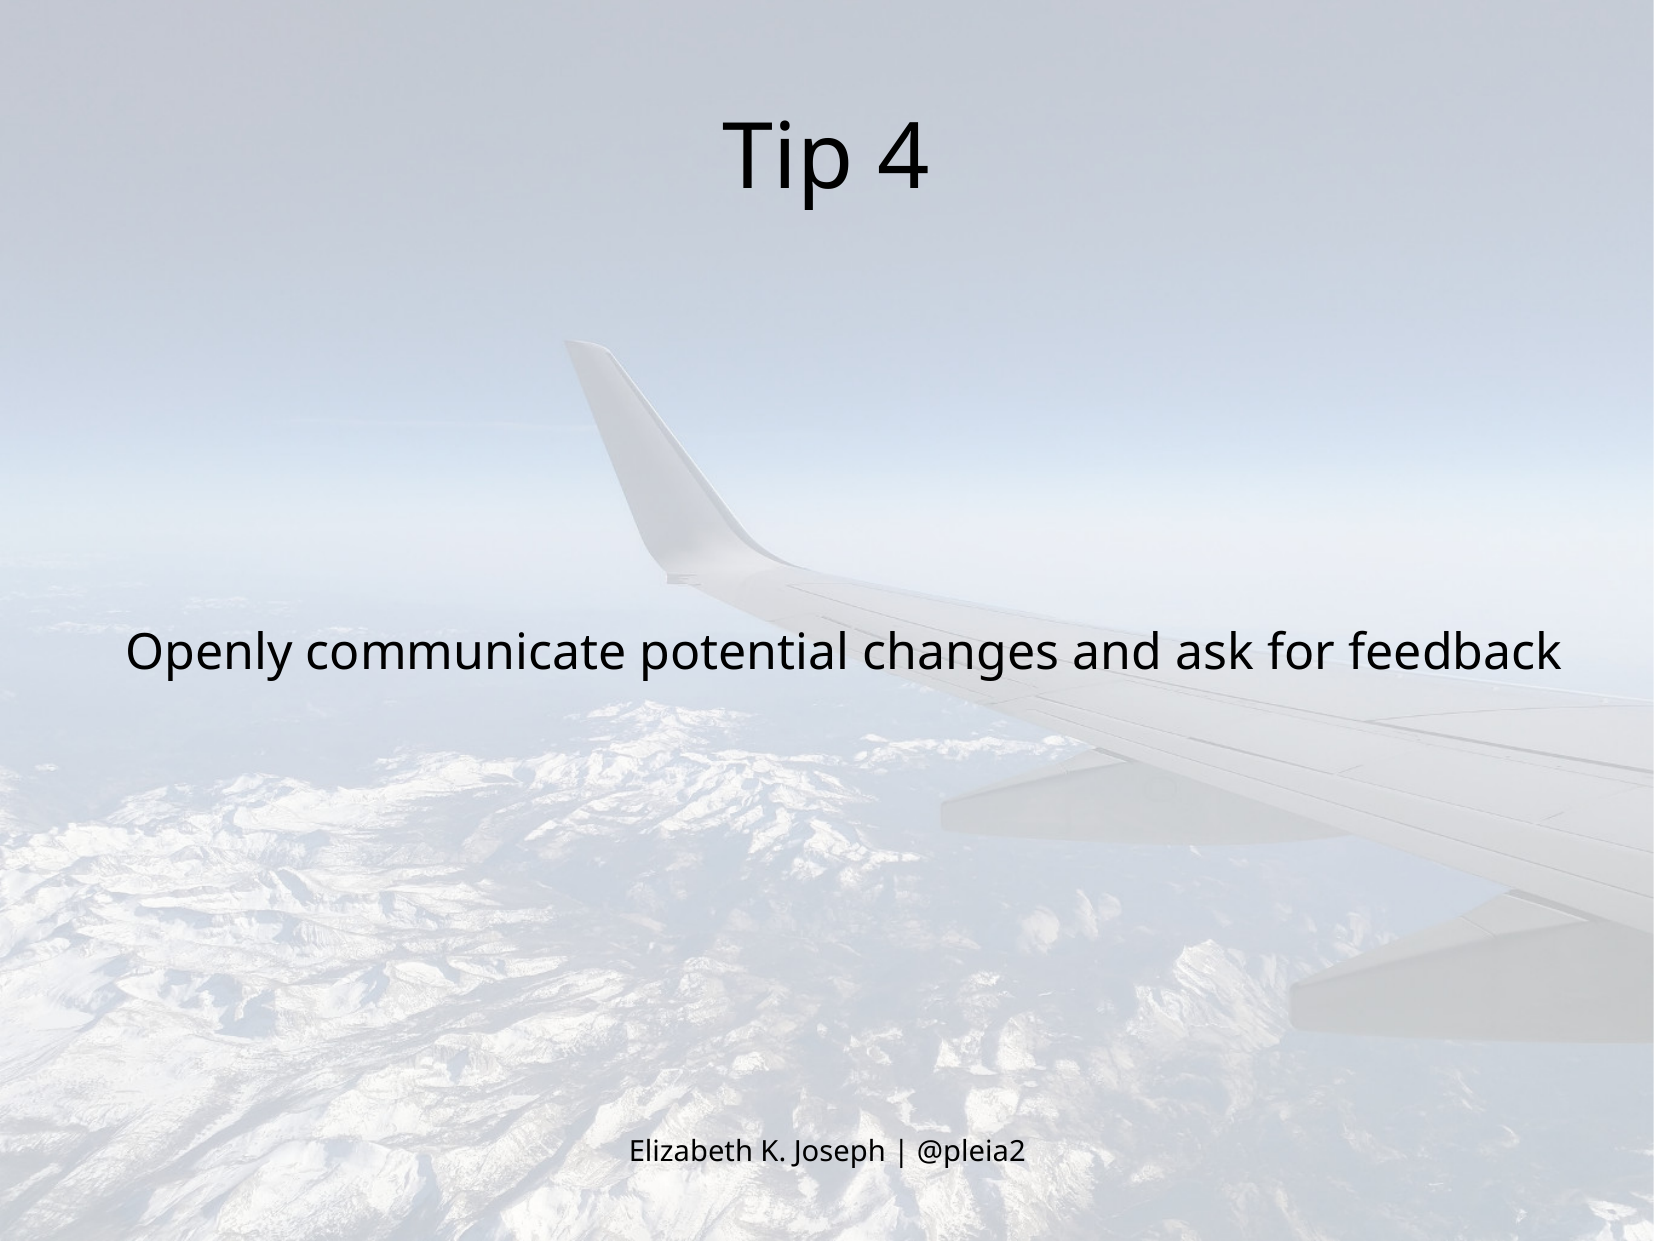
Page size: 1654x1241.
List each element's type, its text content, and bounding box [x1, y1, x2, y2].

title Tip 4 [82, 49, 1571, 257]
subtitle Openly communicate potential changes and ask for feedback [82, 290, 1571, 1010]
picture [0, 0, 1654, 1241]
